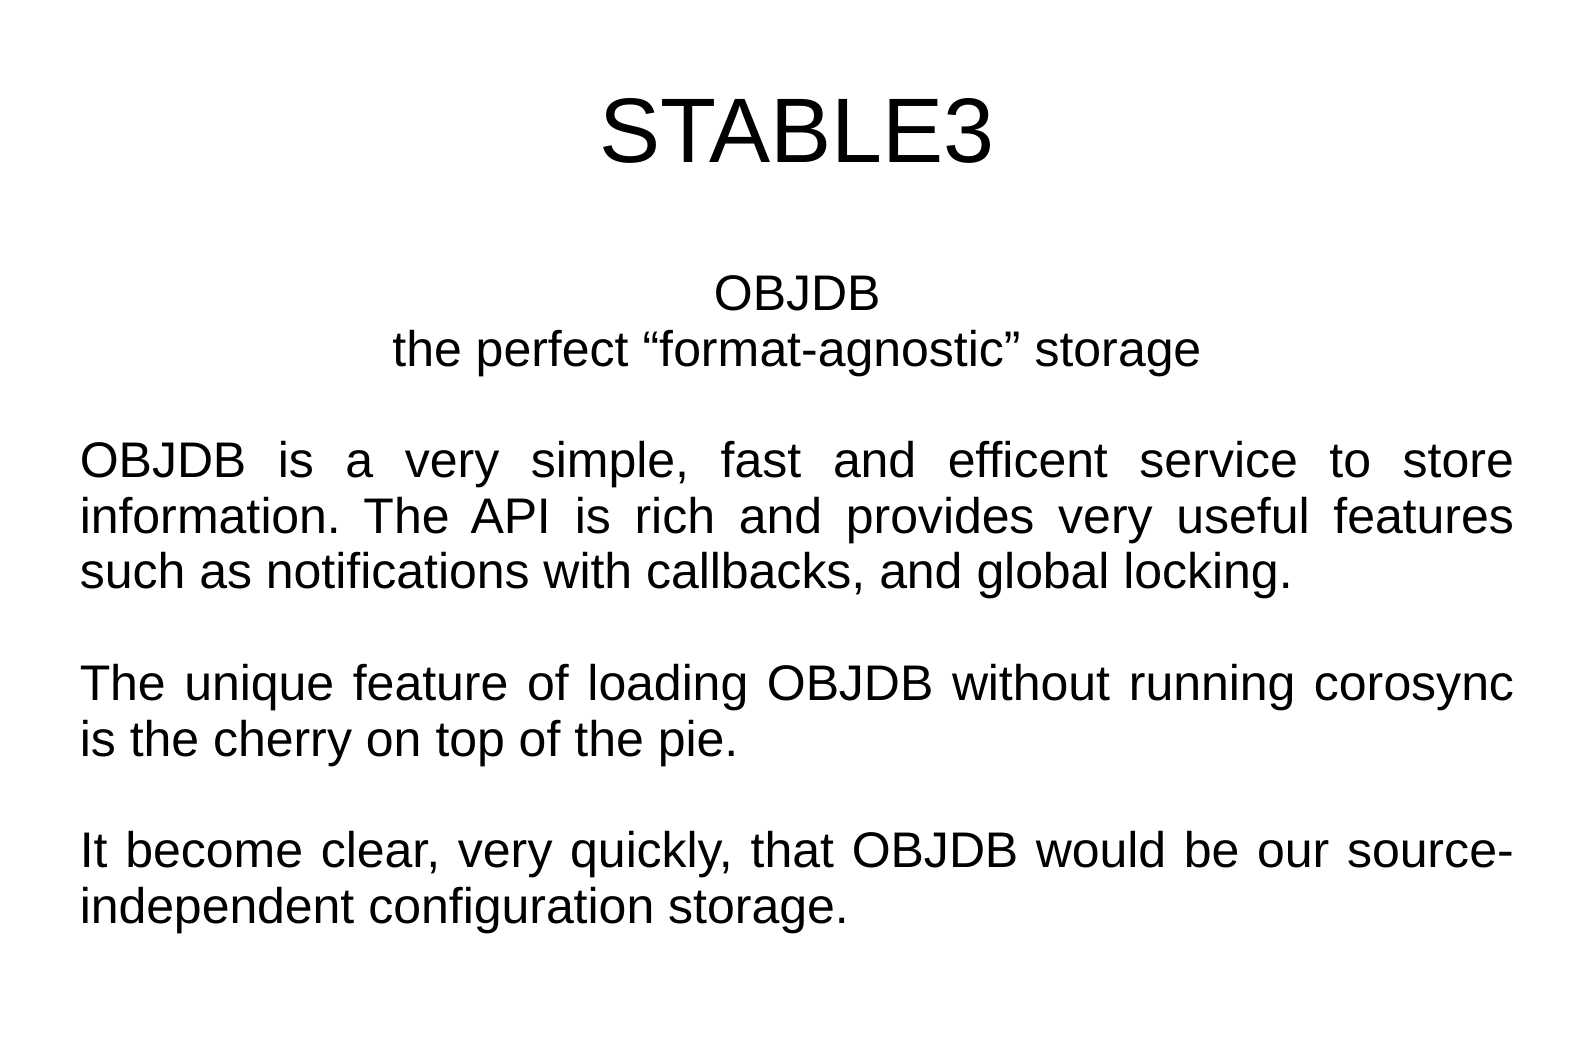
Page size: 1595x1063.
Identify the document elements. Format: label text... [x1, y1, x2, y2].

title STABLE3 [79, 42, 1515, 220]
subtitle OBJDB the perfect “format-agnostic” storage OBJDB is a very simple, fast and efficent service to store information. The API is rich and provides very useful features such as notifications with callbacks, and global locking. The unique feature of loading OBJDB without running corosync is the cherry on top of the pie. It become clear, very quickly, that OBJDB would be our source-independent configuration storage. [79, 256, 1515, 943]
